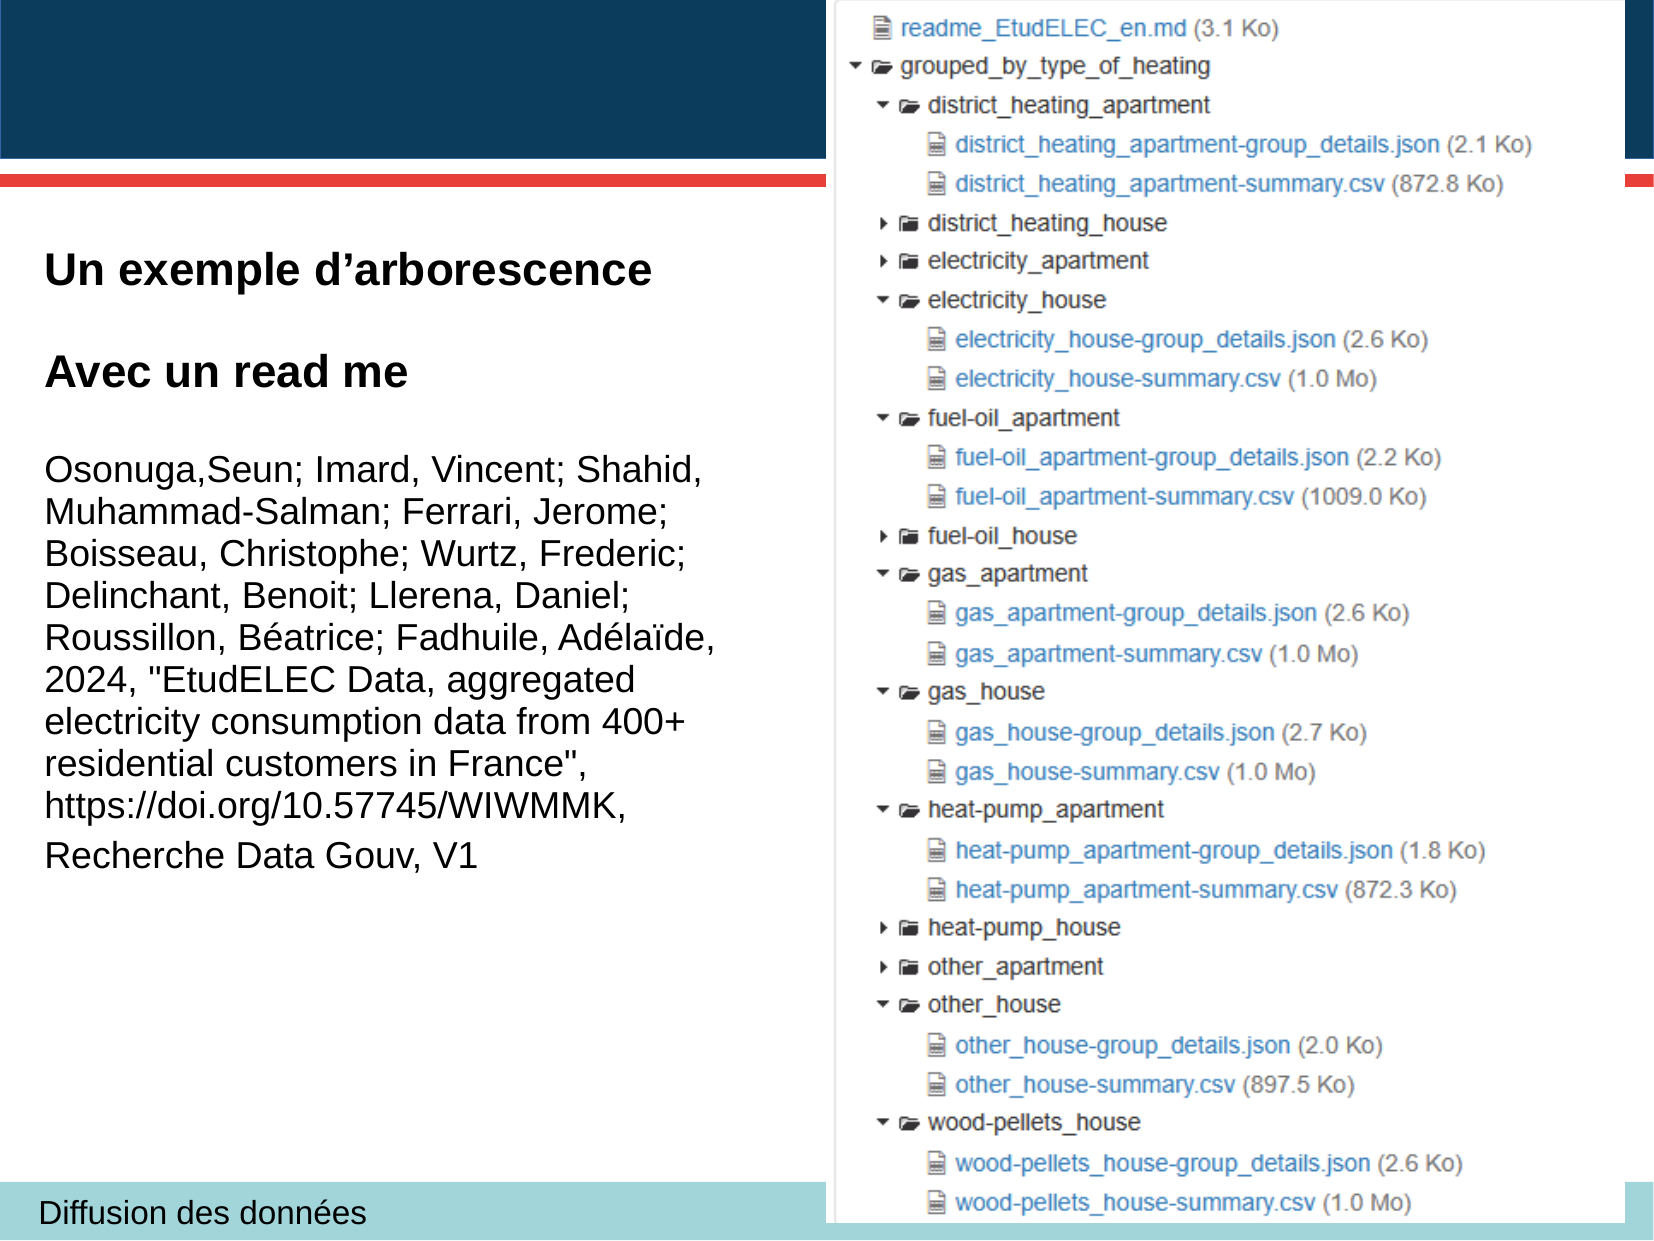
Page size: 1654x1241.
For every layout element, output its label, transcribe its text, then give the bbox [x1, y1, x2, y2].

picture [826, 0, 1625, 1223]
text_box Un exemple d’arborescence Avec un read me Osonuga,Seun; Imard, Vincent; Shahid, Muhammad-Salman; Ferrari, Jerome; Boisseau, Christophe; Wurtz, Frederic; Delinchant, Benoit; Llerena, Daniel; Roussillon, Béatrice; Fadhuile, Adélaïde, 2024, "EtudELEC Data, aggregated electricity consumption data from 400+ residential customers in France", https://doi.org/10.57745/WIWMMK, Recherche Data Gouv, V1 [29, 236, 739, 1241]
